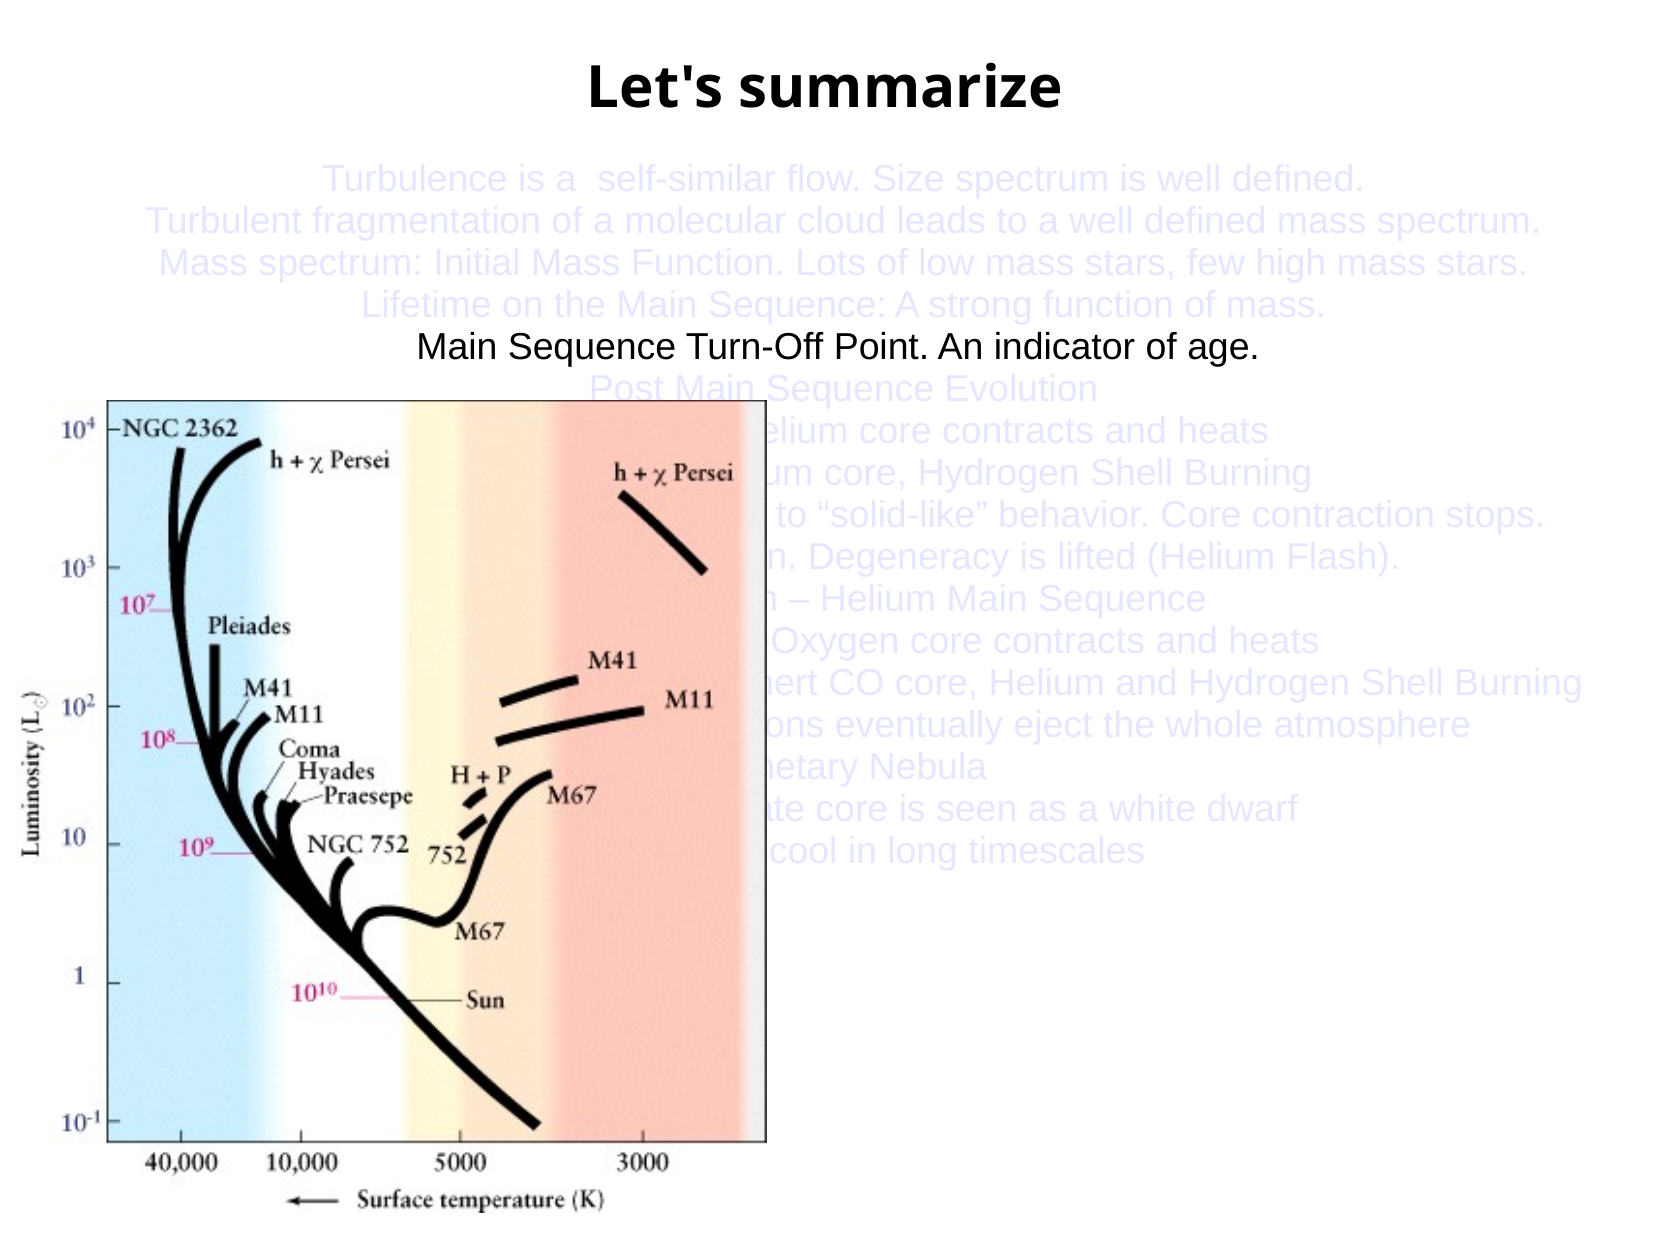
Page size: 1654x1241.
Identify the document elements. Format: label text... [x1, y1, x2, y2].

picture [16, 400, 767, 1213]
text_box Let's summarize [0, 38, 1651, 135]
text_box Turbulence is a self-similar flow. Size spectrum is well defined. Turbulent fragmentation of a molecular cloud leads to a well defined mass spectrum. Mass spectrum: Initial Mass Function. Lots of low mass stars, few high mass stars. Lifetime on the Main Sequence: A strong function of mass. Main Sequence Turn-Off Point. An indicator of age. Post Main Sequence Evolution Hydrogen is gone: Helium core contracts and heats Red Giants – inert Helium core, Hydrogen Shell Burning Core degeneracy – a phase transition to “solid-like” behavior. Core contraction stops. 100 Million K – Helium ignition. Degeneracy is lifted (Helium Flash). Horizontal Branch – Helium Main Sequence Helium is gone: Carbon-Oxygen core contracts and heats Asymptotic Giant Branch (AGB) star – inert CO core, Helium and Hydrogen Shell Burning AGB are unstable. Violent pulsations eventually eject the whole atmosphere Planetary Nebula The exposed degenerate core is seen as a white dwarf White dwarfs cool in long timescales [75, 150, 1613, 963]
